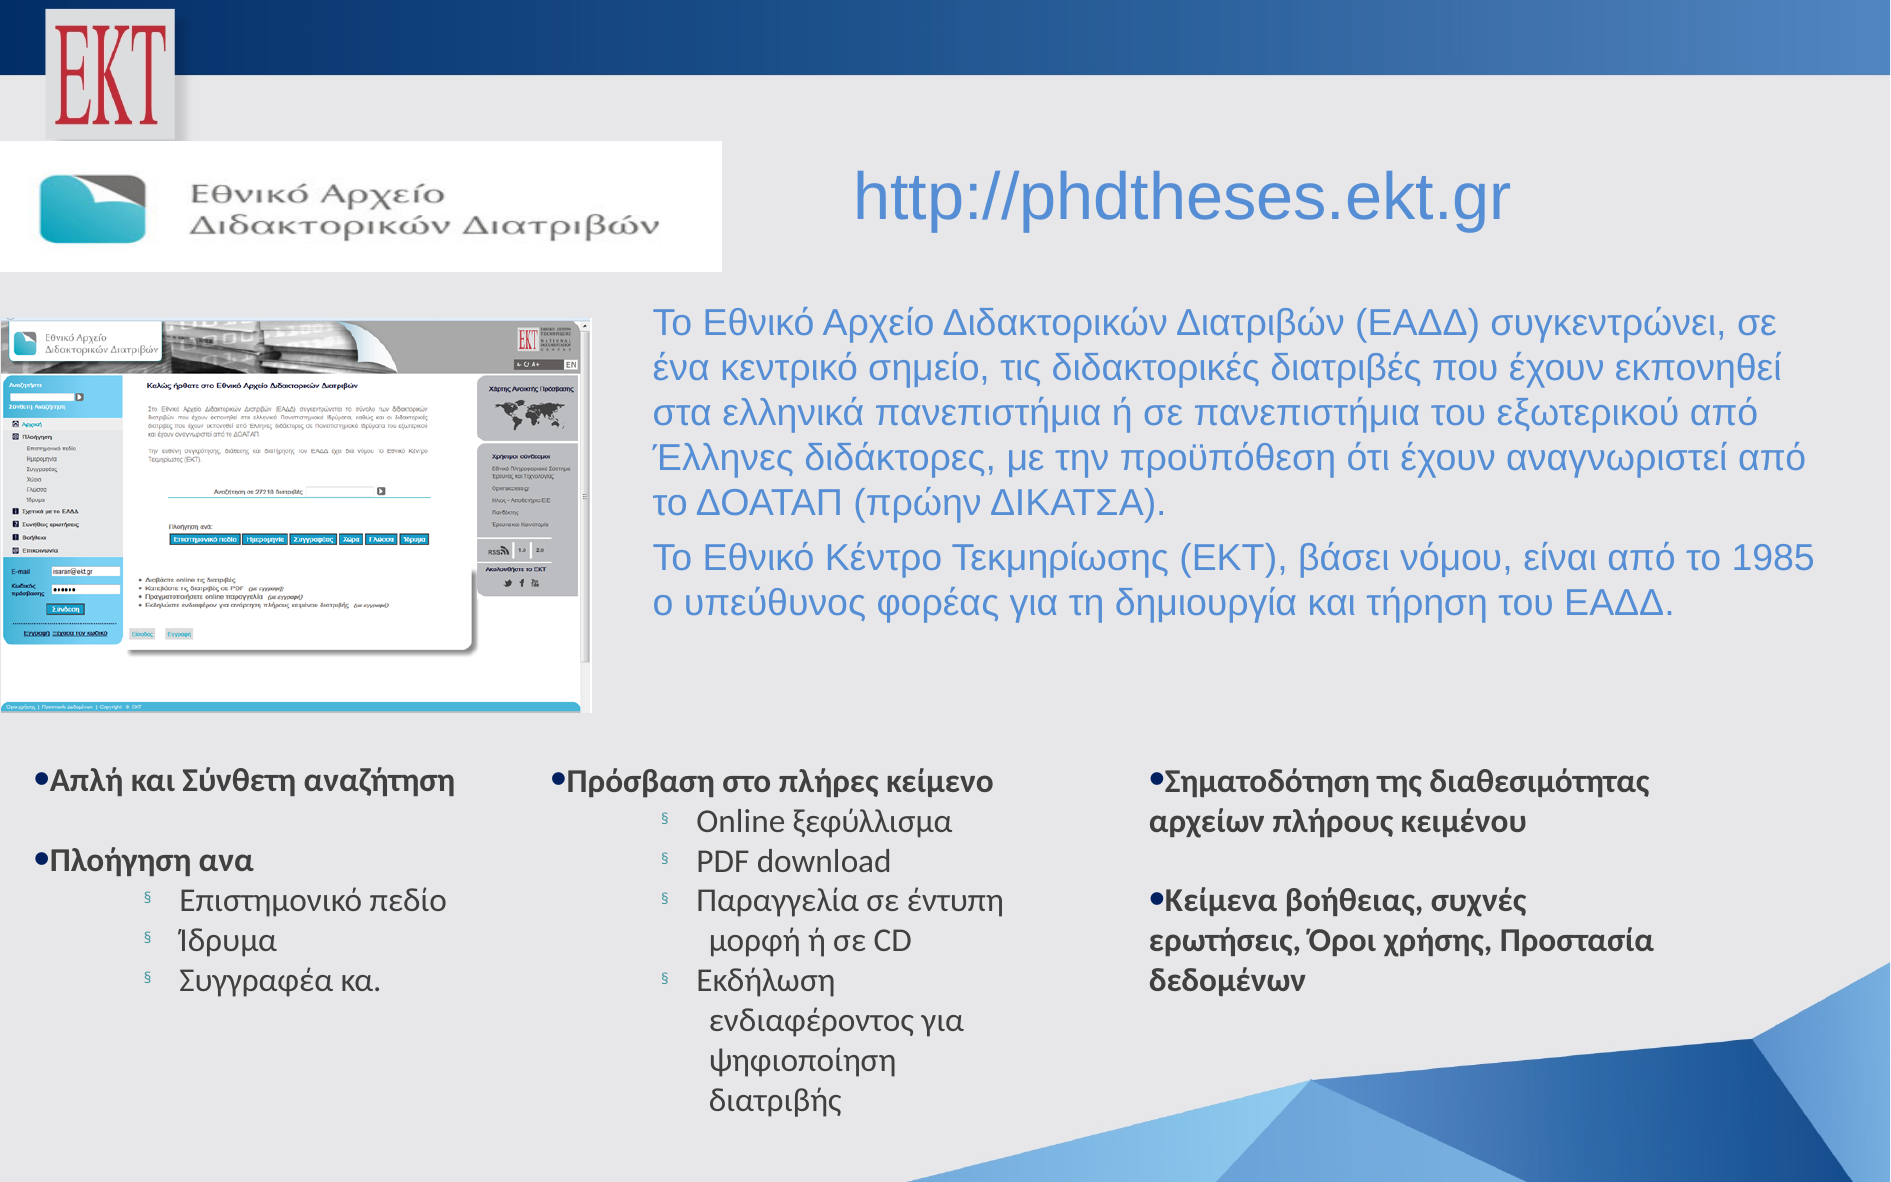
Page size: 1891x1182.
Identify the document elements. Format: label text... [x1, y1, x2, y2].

picture [0, 0, 1891, 1182]
text_box Σηματοδότηση της διαθεσιμότητας αρχείων πλήρους κειμένου Κείμενα βοήθειας, συχνές ερωτήσεις, Όροι χρήσης, Προστασία δεδομένων [1134, 751, 1678, 1006]
text_box http://phdtheses.ekt.gr [838, 146, 1541, 241]
text_box Πρόσβαση στο πλήρες κείμενο Online ξεφύλλισμα PDF download Παραγγελία σε έντυπη μορφή ή σε CD Εκδήλωση ενδιαφέροντος για ψηφιοποίηση διατριβής [535, 751, 1052, 1126]
text_box Το Εθνικό Αρχείο Διδακτορικών Διατριβών (ΕΑΔΔ) συγκεντρώνει, σε ένα κεντρικό σημείο, τις διδακτορικές διατριβές που έχουν εκπονηθεί στα ελληνικά πανεπιστήμια ή σε πανεπιστήμια του εξωτερικού από Έλληνες διδάκτορες, με την προϋπόθεση ότι έχουν αναγνωριστεί από το ΔΟΑΤΑΠ (πρώην ΔΙΚΑΤΣΑ). Το Εθνικό Κέντρο Τεκμηρίωσης (ΕΚΤ), βάσει νόμου, είναι από το 1985 ο υπεύθυνος φορέας για τη δημιουργία και τήρηση του ΕΑΔΔ. [638, 290, 1831, 631]
text_box Απλή και Σύνθετη αναζήτηση Πλοήγηση ανα Επιστημονικό πεδίο Ίδρυμα Συγγραφέα κα. [18, 711, 565, 1006]
